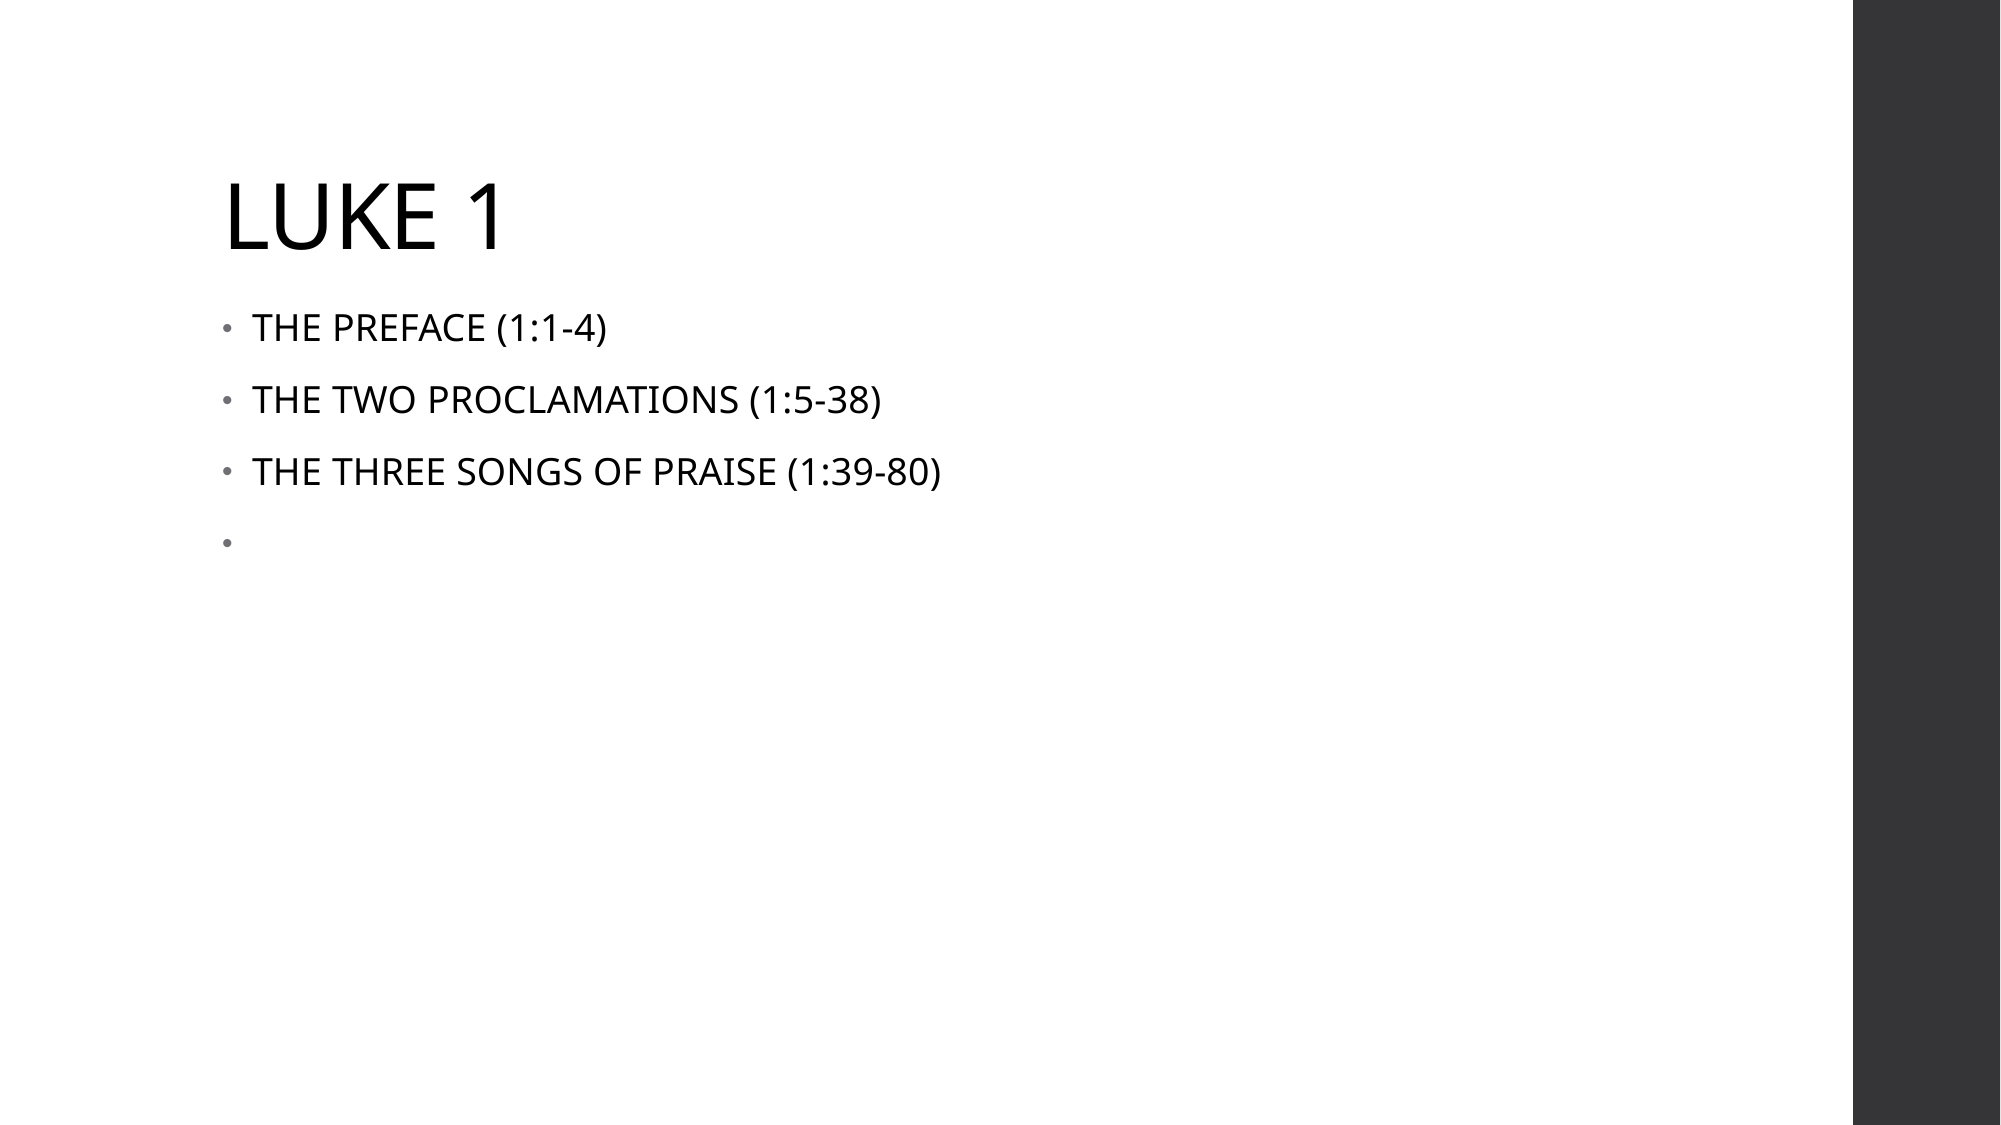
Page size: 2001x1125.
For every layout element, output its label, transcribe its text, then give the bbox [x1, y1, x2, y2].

title LUKE 1 [206, 60, 1797, 278]
list THE PREFACE (1:1-4) THE TWO PROCLAMATIONS (1:5-38) THE THREE SONGS OF PRAISE (1:39-80) [206, 299, 1617, 1014]
